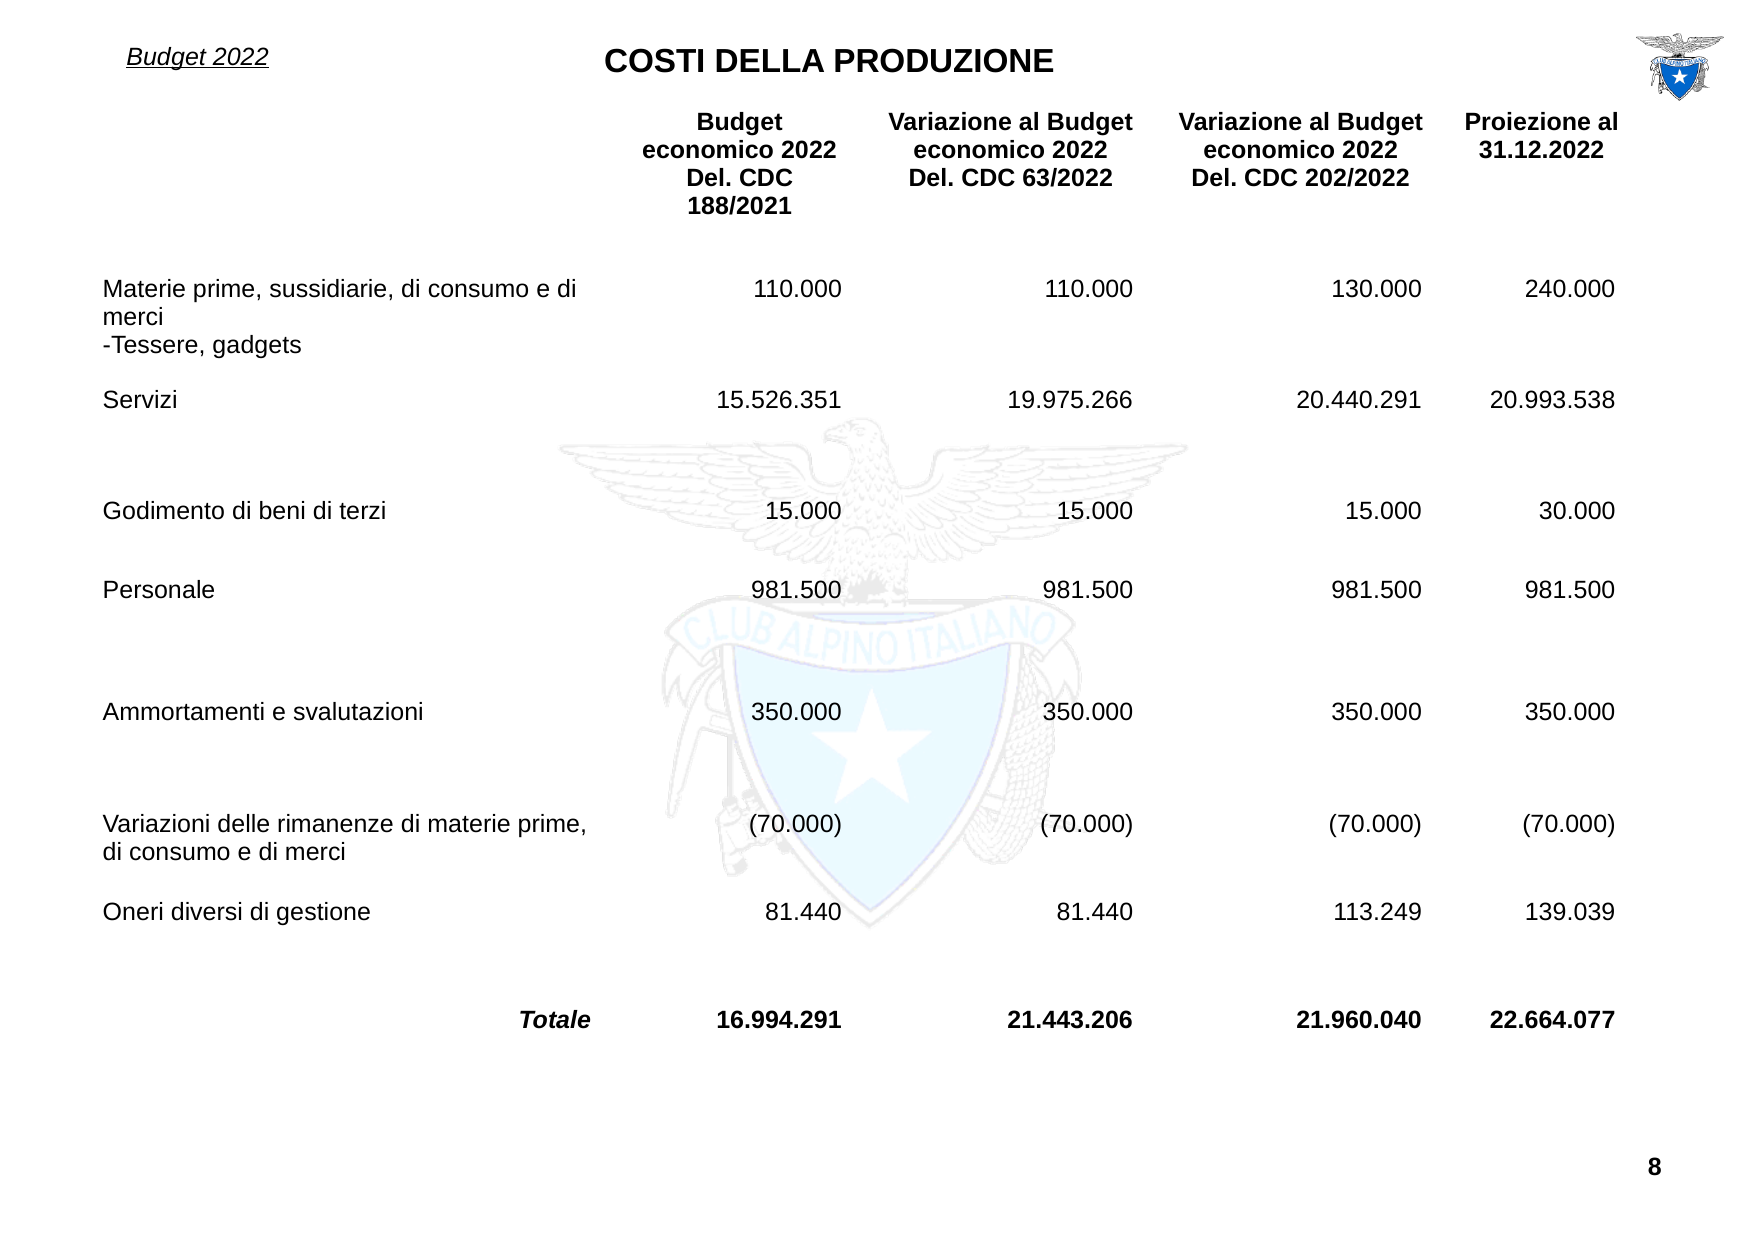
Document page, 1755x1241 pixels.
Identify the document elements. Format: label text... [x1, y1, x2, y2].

table_cell 350.000 [859, 690, 1151, 802]
table_cell 16.994.291 [608, 997, 859, 1109]
table_cell 113.249 [1151, 889, 1439, 997]
table_cell 981.500 [1439, 567, 1633, 690]
table_cell 22.664.077 [1439, 997, 1633, 1109]
table_cell 15.000 [608, 489, 859, 567]
table_cell 981.500 [608, 567, 859, 690]
table_cell 110.000 [859, 266, 1151, 377]
table_cell 350.000 [1439, 690, 1633, 802]
table_header Proiezione al 31.12.2022 [1439, 100, 1633, 266]
text_box Budget 2022 [50, 35, 346, 82]
table_cell 19.975.266 [859, 377, 1151, 489]
table_cell Materie prime, sussidiarie, di consumo e di merci Tessere, gadgets [86, 266, 608, 377]
table_header Budget economico 2022 Del. CDC 188/2021 [608, 100, 859, 266]
table_cell Servizi [86, 377, 608, 489]
table_cell Godimento di beni di terzi [86, 489, 608, 567]
text_box COSTI DELLA PRODUZIONE [552, 35, 1108, 91]
table_cell Totale [86, 997, 608, 1109]
table_cell 240.000 [1439, 266, 1633, 377]
table_cell 81.440 [608, 889, 859, 997]
text_box 8 [1632, 1144, 1681, 1191]
table_cell 130.000 [1151, 266, 1439, 377]
table_cell 981.500 [1151, 567, 1439, 690]
table_cell Oneri diversi di gestione [86, 889, 608, 997]
table_cell 30.000 [1439, 489, 1633, 567]
table_cell 81.440 [859, 889, 1151, 997]
table_cell 15.000 [1151, 489, 1439, 567]
table_cell 981.500 [859, 567, 1151, 690]
table_header Variazione al Budget economico 2022 Del. CDC 63/2022 [859, 100, 1151, 266]
table_cell 139.039 [1439, 889, 1633, 997]
table_cell (70.000) [859, 802, 1151, 889]
table_cell 15.000 [859, 489, 1151, 567]
table_cell 21.443.206 [859, 997, 1151, 1109]
table_cell (70.000) [1151, 802, 1439, 889]
table_cell 21.960.040 [1151, 997, 1439, 1109]
table_cell 110.000 [608, 266, 859, 377]
picture [1632, 29, 1728, 108]
table_cell (70.000) [1439, 802, 1633, 889]
table_cell 15.526.351 [608, 377, 859, 489]
table_cell 20.440.291 [1151, 377, 1439, 489]
table_cell Variazioni delle rimanenze di materie prime, di consumo e di merci [86, 802, 608, 889]
table_cell (70.000) [608, 802, 859, 889]
table_cell 350.000 [608, 690, 859, 802]
table_cell Personale [86, 567, 608, 690]
table_header Variazione al Budget economico 2022 Del. CDC 202/2022 [1151, 100, 1439, 266]
table_cell 350.000 [1151, 690, 1439, 802]
table_cell 20.993.538 [1439, 377, 1633, 489]
table_cell Ammortamenti e svalutazioni [86, 690, 608, 802]
table_header [86, 100, 608, 266]
